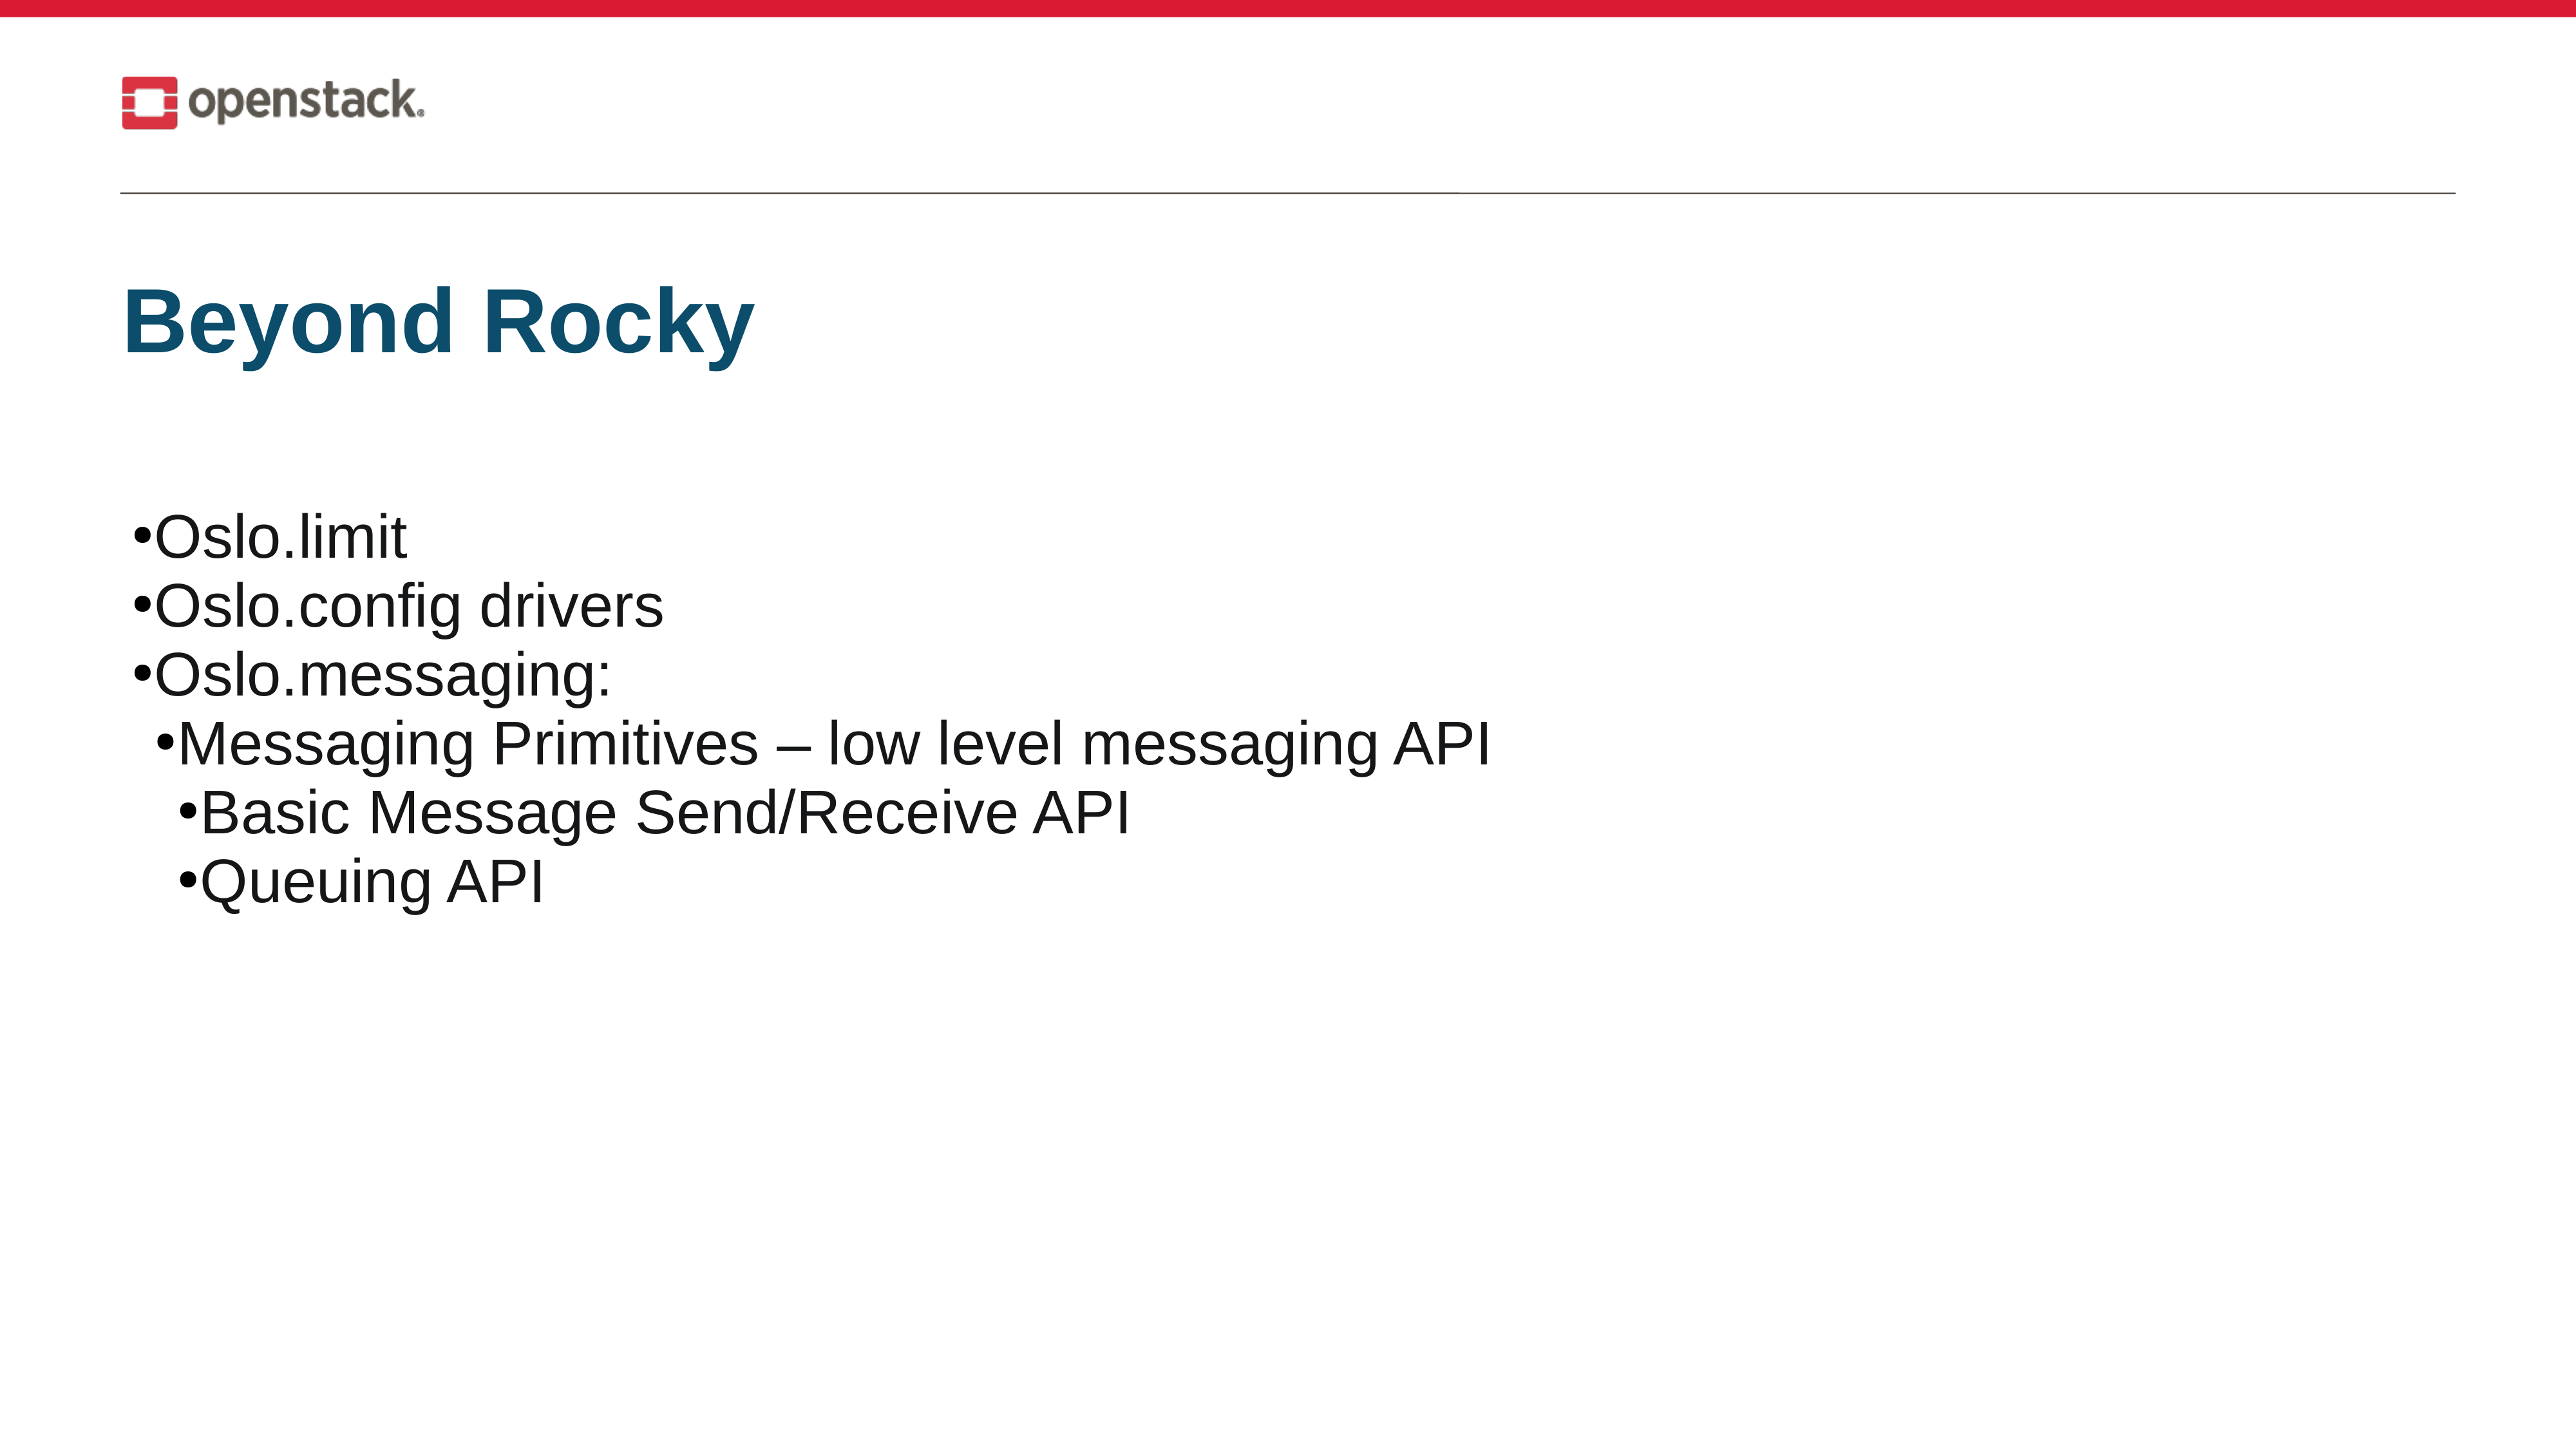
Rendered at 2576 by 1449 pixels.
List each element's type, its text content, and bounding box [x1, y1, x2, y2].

text_box Beyond Rocky [117, 224, 2152, 375]
picture [122, 77, 426, 131]
text_box Oslo.limit Oslo.config drivers Oslo.messaging: Messaging Primitives – low level messaging API Basic Message Send/Receive API Queuing API [126, 428, 2280, 1449]
